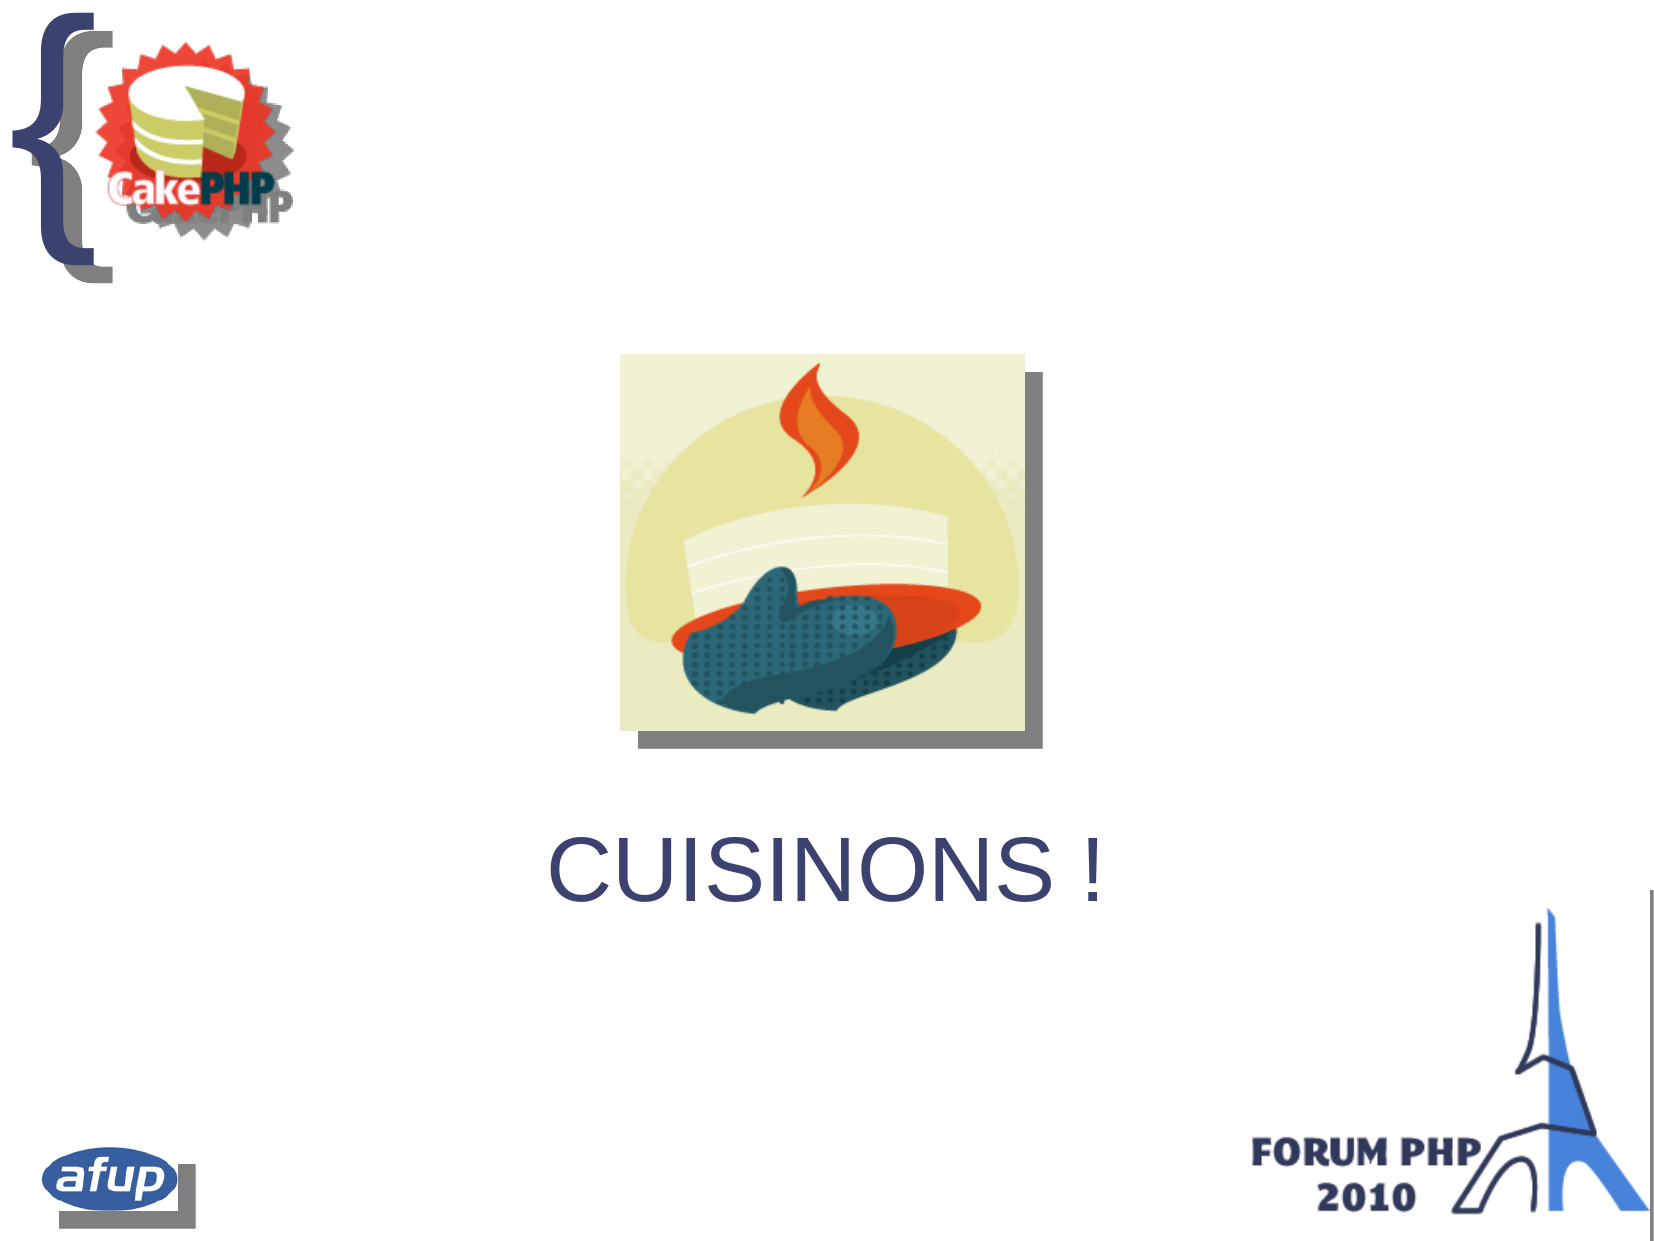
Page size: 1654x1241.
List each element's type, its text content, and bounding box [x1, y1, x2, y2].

picture [88, 35, 284, 231]
picture [1240, 872, 1650, 1241]
picture [620, 354, 1025, 731]
list CUISINONS ! [82, 290, 1571, 1094]
picture [41, 1146, 178, 1211]
